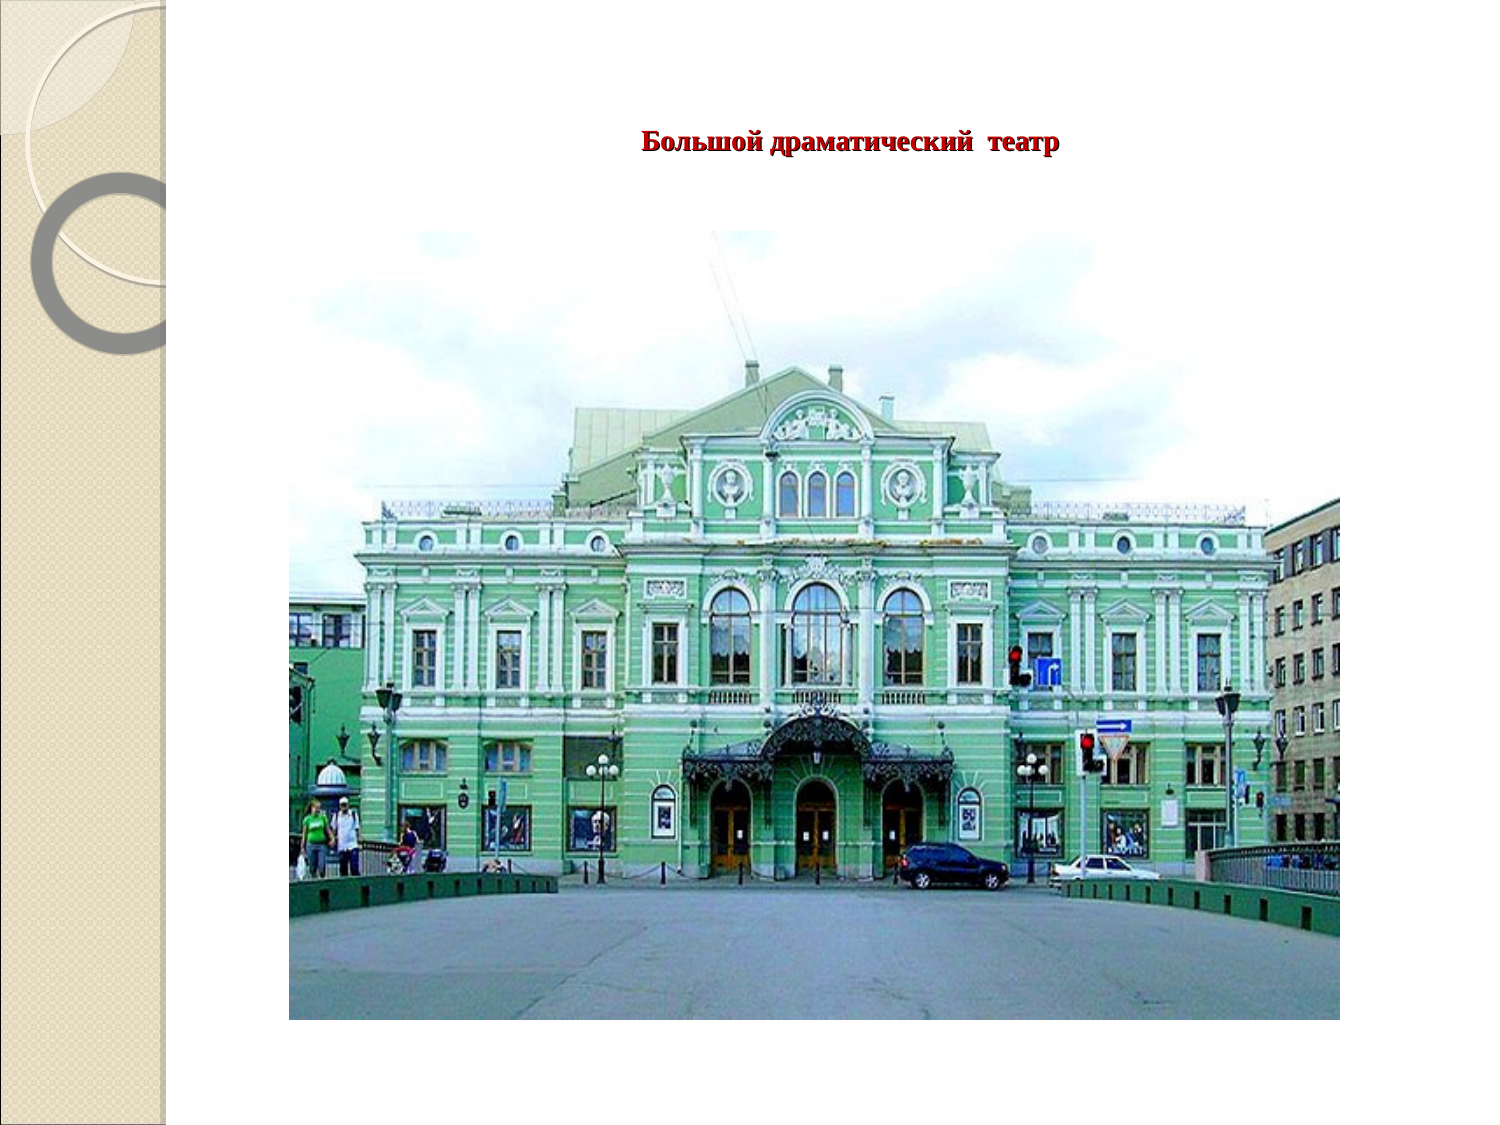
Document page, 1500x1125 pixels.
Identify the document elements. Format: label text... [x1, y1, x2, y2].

picture [289, 231, 1340, 1020]
title Большой драматический театр [235, 45, 1466, 233]
